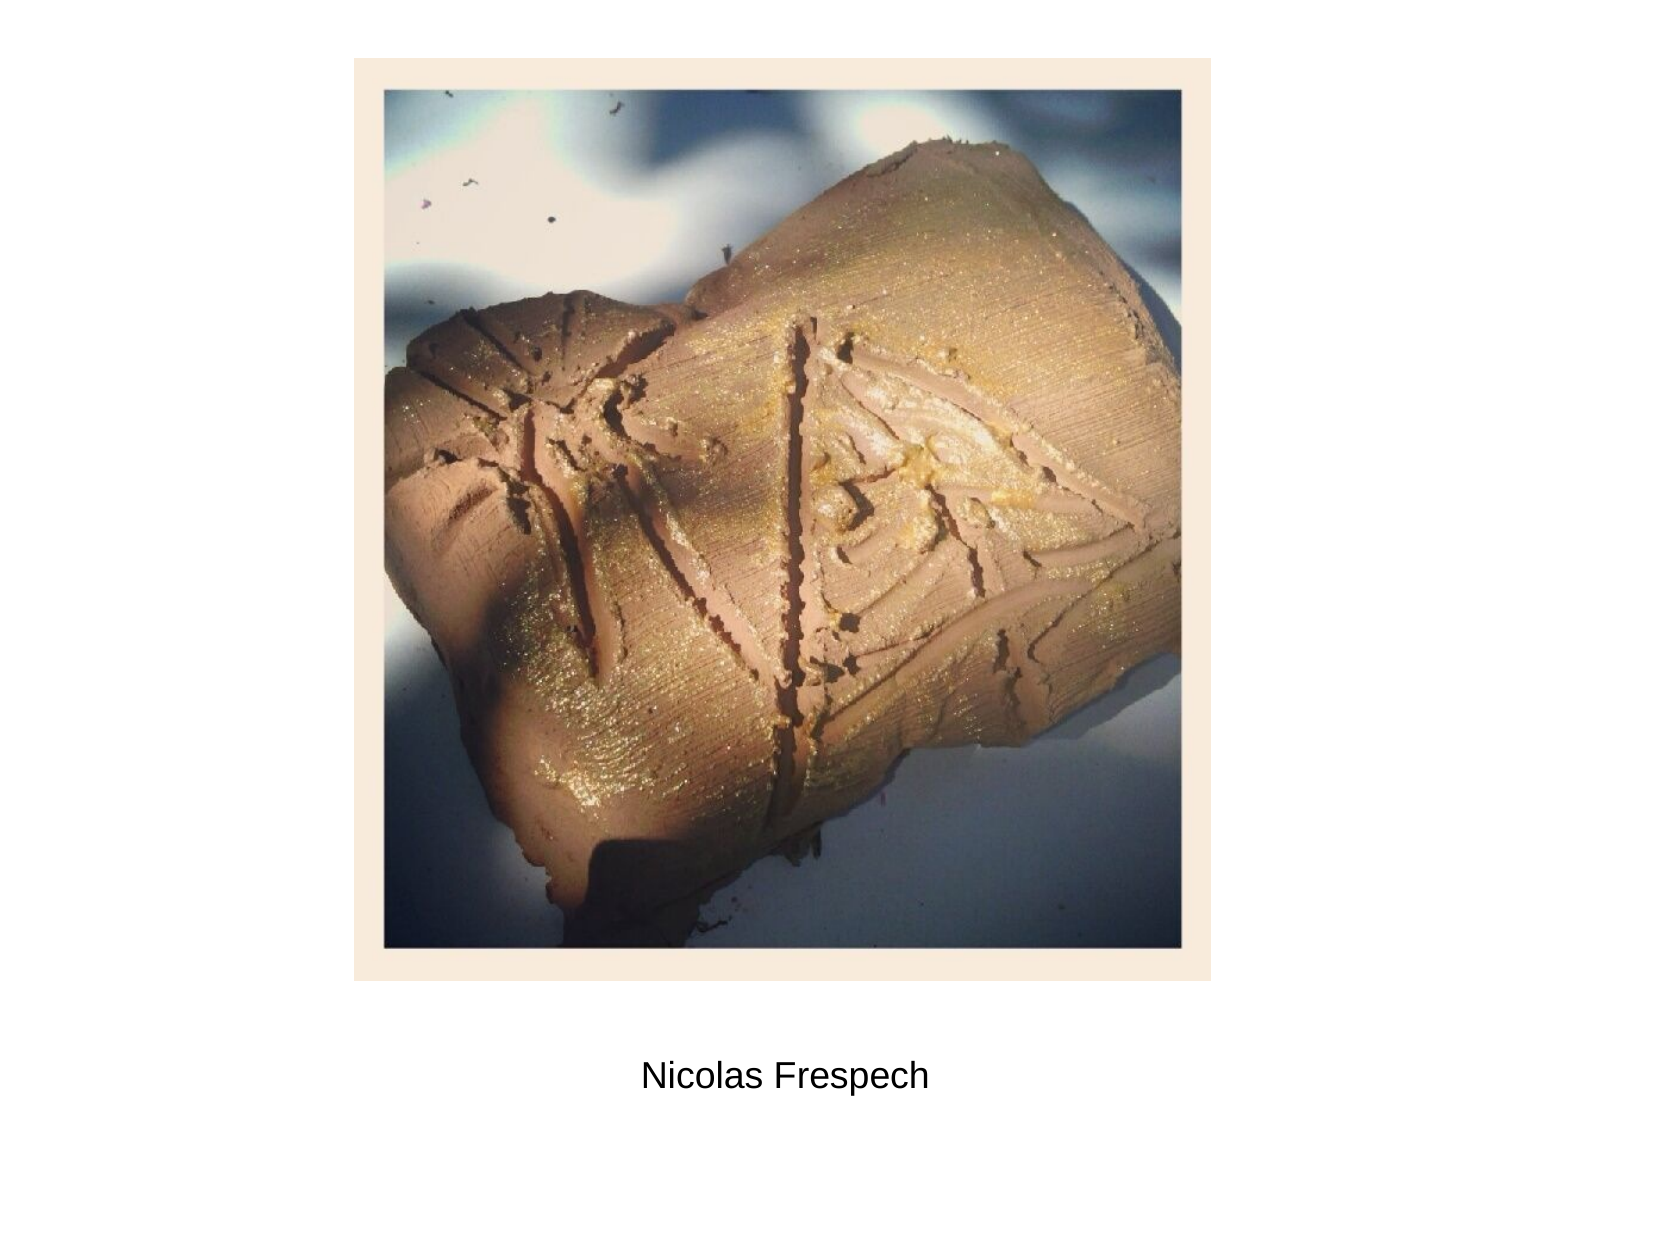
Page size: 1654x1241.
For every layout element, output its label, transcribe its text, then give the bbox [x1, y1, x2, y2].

picture [354, 58, 1211, 981]
text_box Nicolas Frespech [625, 1046, 1654, 1188]
